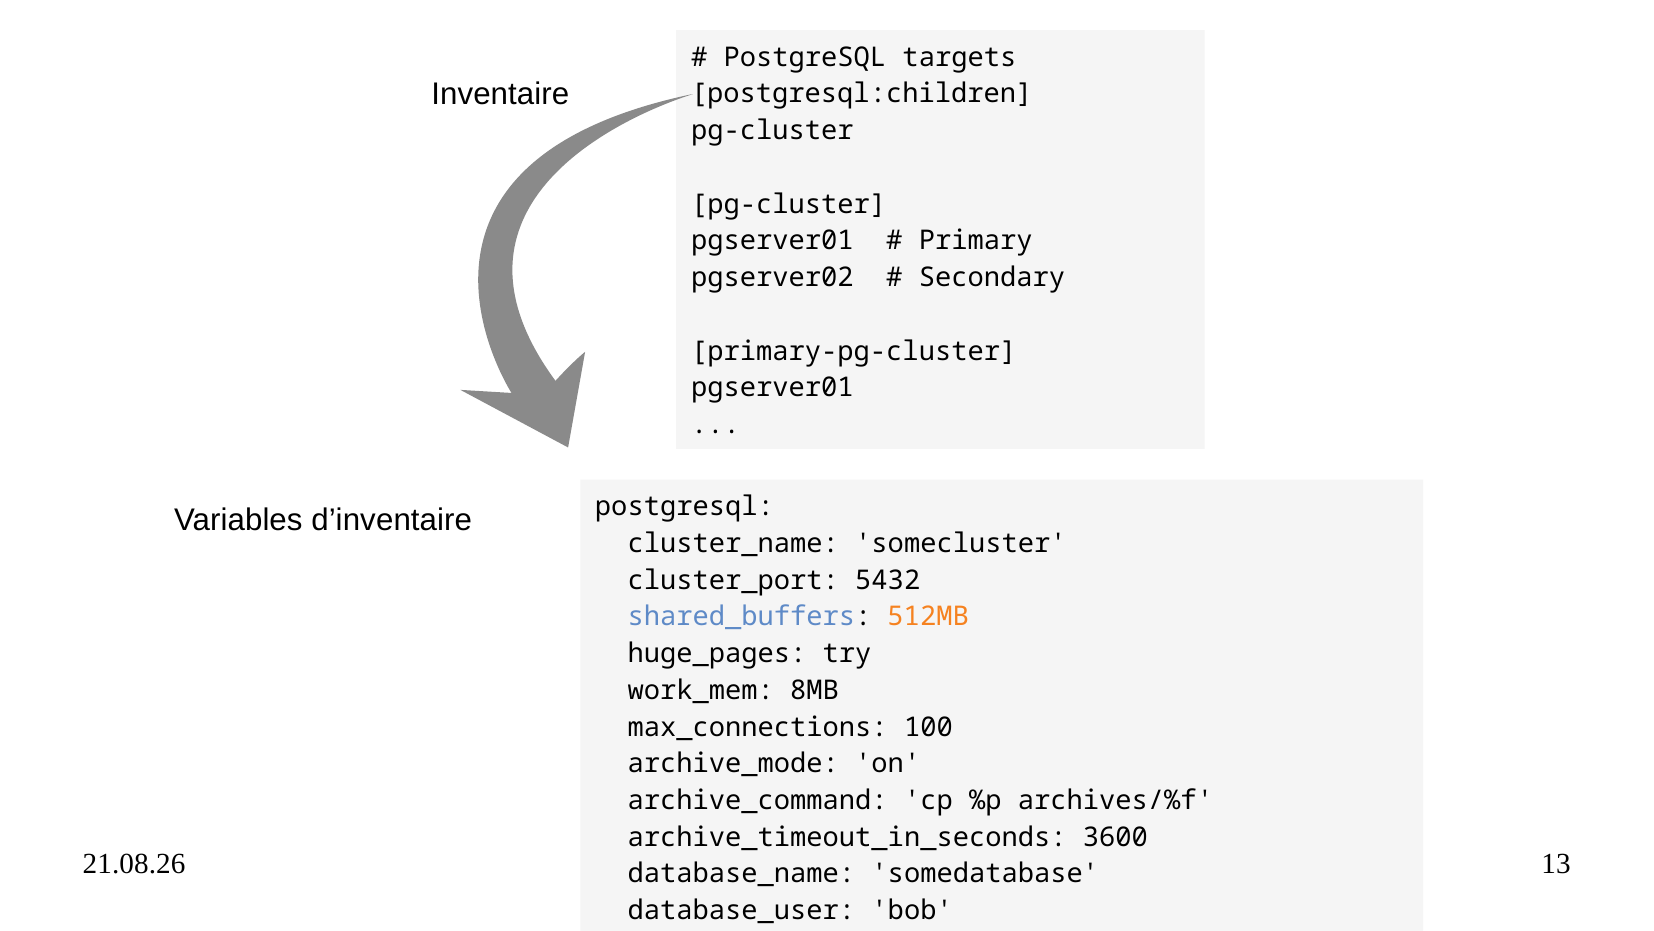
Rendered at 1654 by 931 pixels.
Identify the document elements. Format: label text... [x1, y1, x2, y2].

text_box # PostgreSQL targets [postgresql:children] pg-cluster [pg-cluster] pgserver01 # Primary pgserver02 # Secondary [primary-pg-cluster] pgserver01 ... [676, 30, 1205, 416]
text_box postgresql: cluster_name: 'somecluster' cluster_port: 5432 shared_buffers: 512MB huge_pages: try work_mem: 8MB max_connections: 100 archive_mode: 'on' archive_command: 'cp %p archives/%f' archive_timeout_in_seconds: 3600 database_name: 'somedatabase' database_user: 'bob' ... [580, 479, 1424, 901]
text_box Variables d’inventaire [159, 494, 655, 594]
text_box Inventaire [416, 68, 534, 119]
text_box Inventaire [649, 68, 786, 119]
picture [412, 31, 712, 459]
